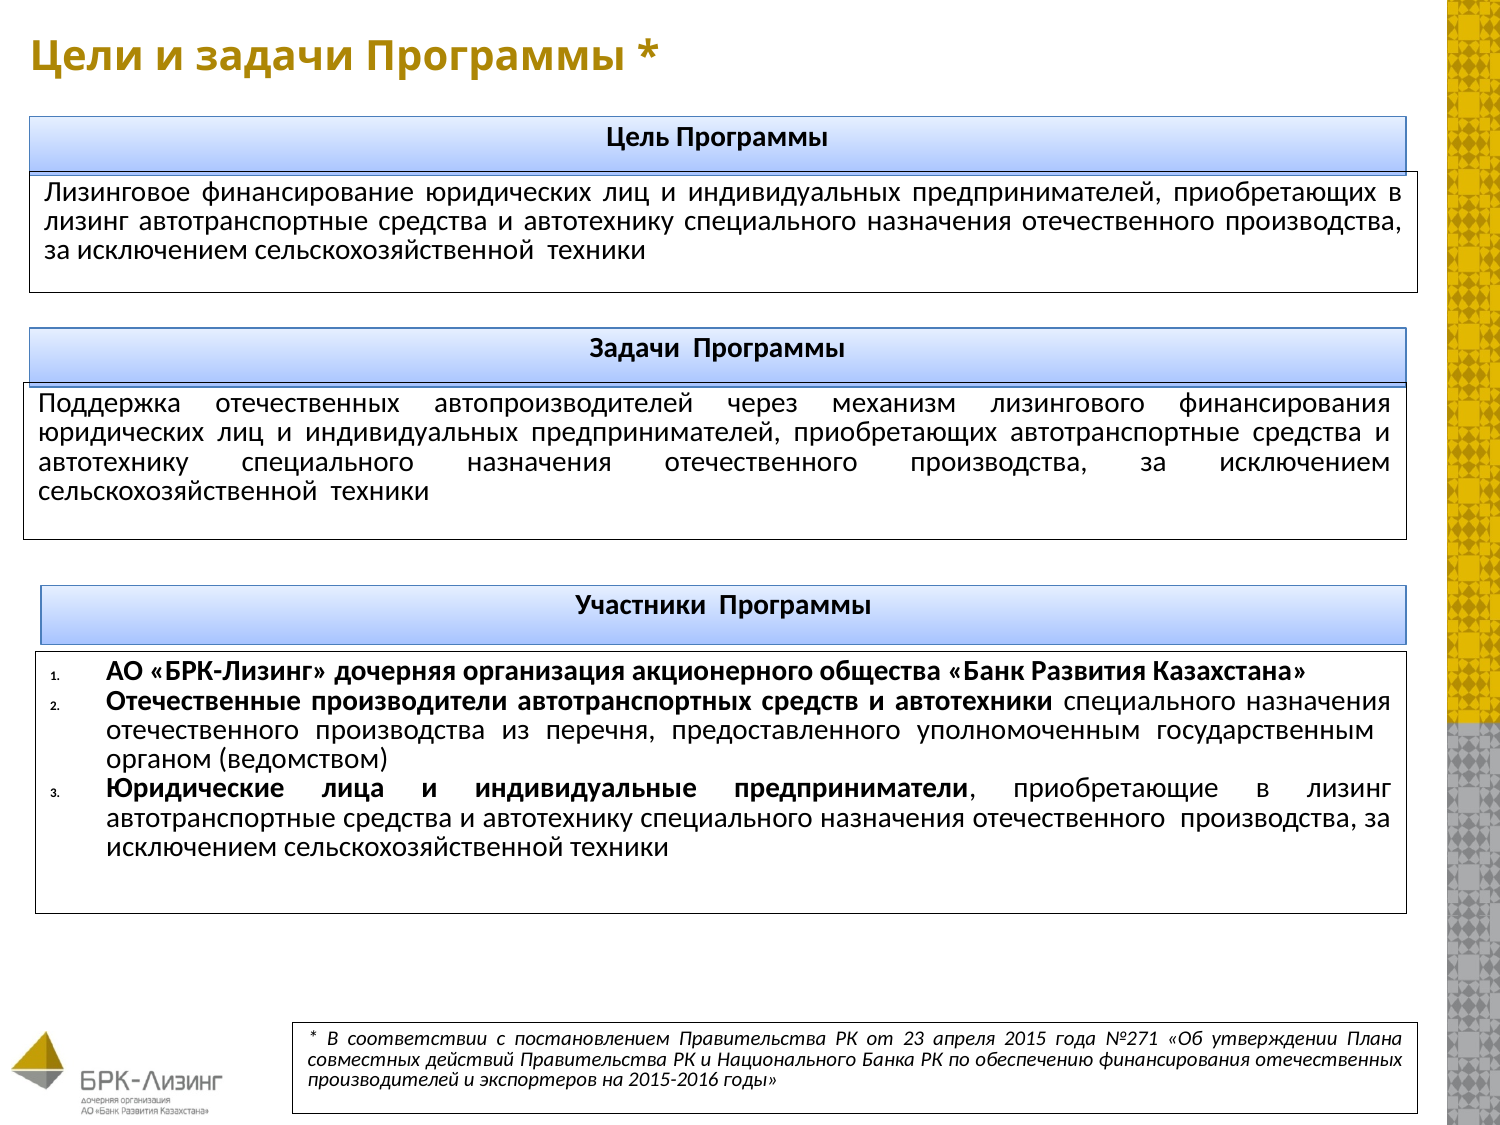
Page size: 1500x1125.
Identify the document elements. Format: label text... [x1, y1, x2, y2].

picture [1447, 0, 1500, 1125]
picture [11, 1031, 235, 1116]
text_box * В соответствии с постановлением Правительства РК от 23 апреля 2015 года №271 «Об утверждении Плана совместных действий Правительства РК и Национального Банка РК по обеспечению финансирования отечественных производителей и экспортеров на 2015-2016 годы» [292, 1022, 1418, 1114]
text_box Поддержка отечественных автопроизводителей через механизм лизингового финансирования юридических лиц и индивидуальных предпринимателей, приобретающих автотранспортные средства и автотехнику специального назначения отечественного производства, за исключением сельскохозяйственной техники [23, 382, 1407, 540]
text_box Участники Программы [41, 585, 1407, 645]
text_box Лизинговое финансирование юридических лиц и индивидуальных предпринимателей, приобретающих в лизинг автотранспортные средства и автотехнику специального назначения отечественного производства, за исключением сельскохозяйственной техники [29, 171, 1418, 293]
text_box Задачи Программы [29, 328, 1407, 382]
text_box АО «БРК-Лизинг» дочерняя организация акционерного общества «Банк Развития Казахстана» Отечественные производители автотранспортных средств и автотехники специального назначения отечественного производства из перечня, предоставленного уполномоченным государственным органом (ведомством) Юридические лица и индивидуальные предприниматели, приобретающие в лизинг автотранспортные средства и автотехнику специального назначения отечественного производства, за исключением сельскохозяйственной техники [35, 651, 1407, 914]
text_box Цель Программы [29, 116, 1407, 171]
text_box Цели и задачи Программы * [14, 18, 1377, 84]
